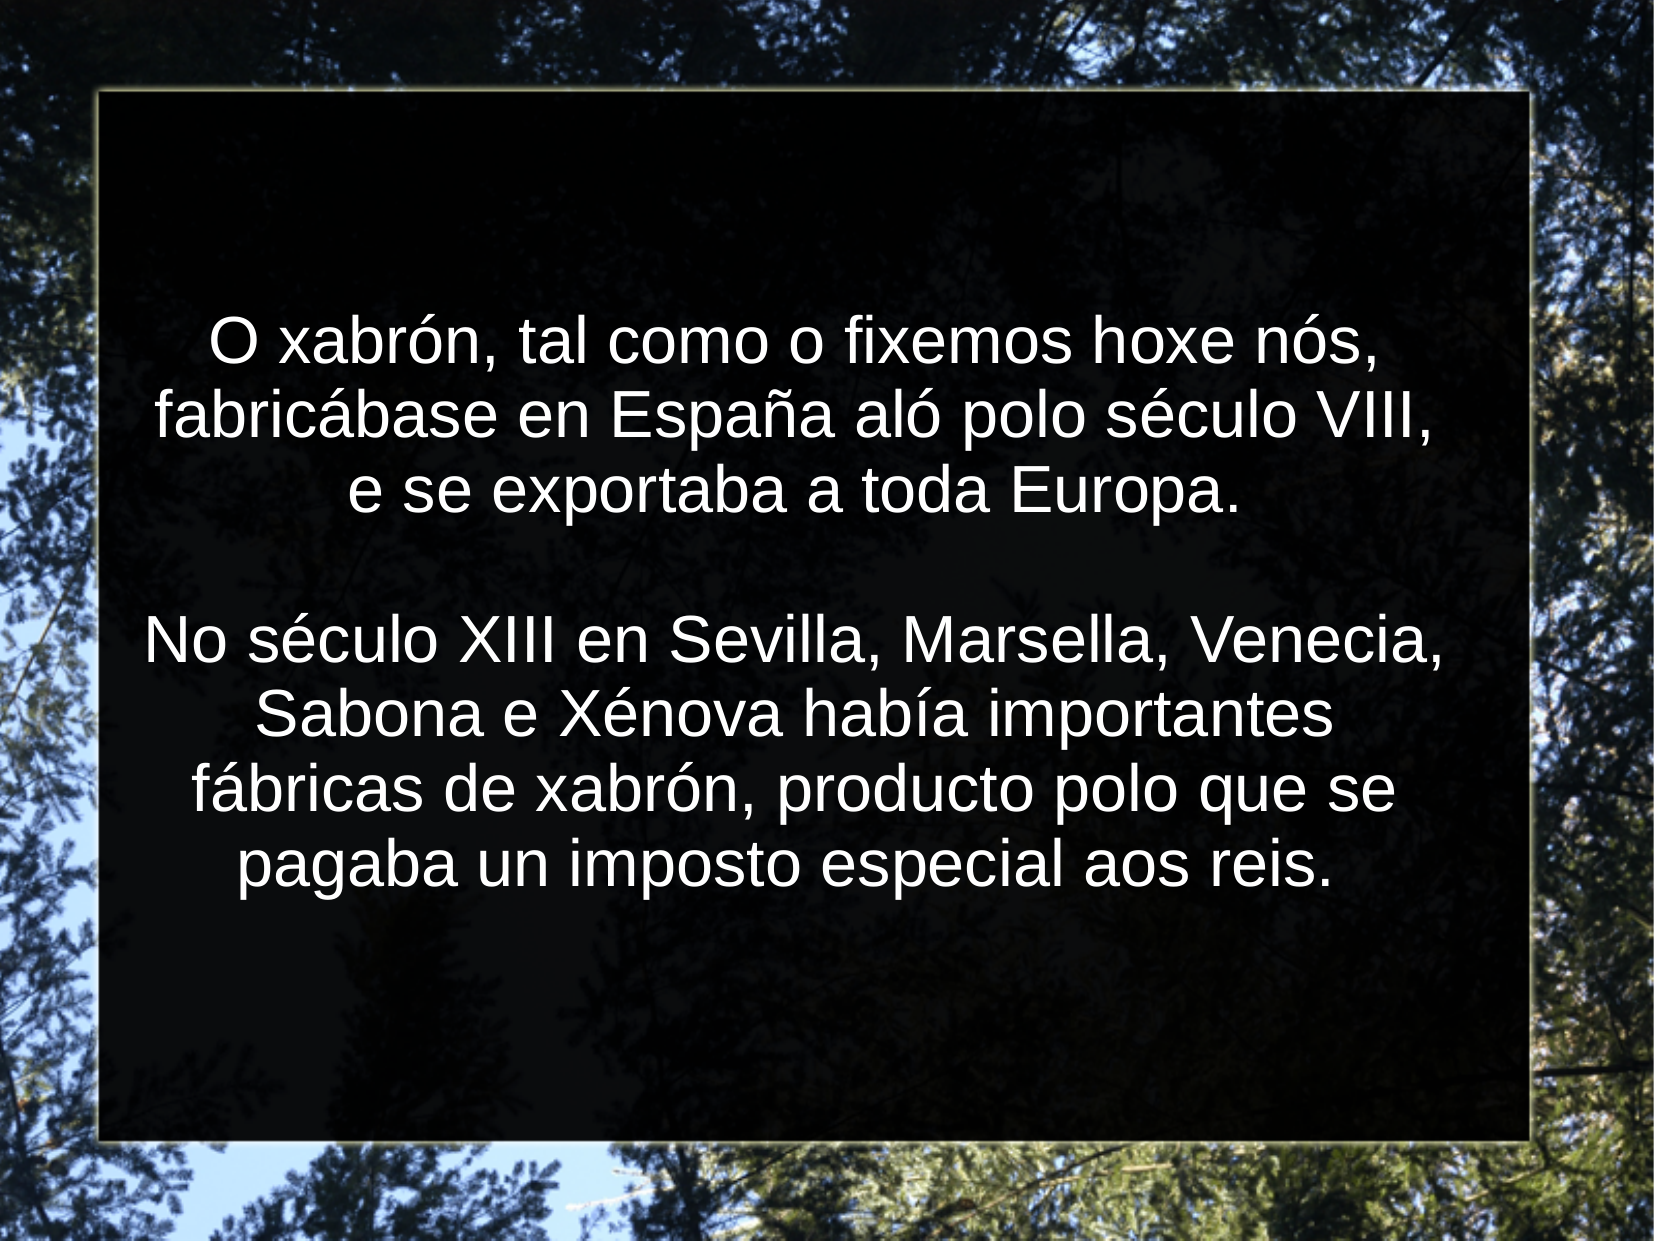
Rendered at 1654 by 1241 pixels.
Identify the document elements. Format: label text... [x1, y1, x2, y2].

picture [0, 0, 1654, 1241]
text_box O xabrón, tal como o fixemos hoxe nós, fabricábase en España aló polo século VIII, e se exportaba a toda Europa. No século XIII en Sevilla, Marsella, Venecia, Sabona e Xénova había importantes fábricas de xabrón, producto polo que se pagaba un imposto especial aos reis. [114, 295, 1477, 909]
